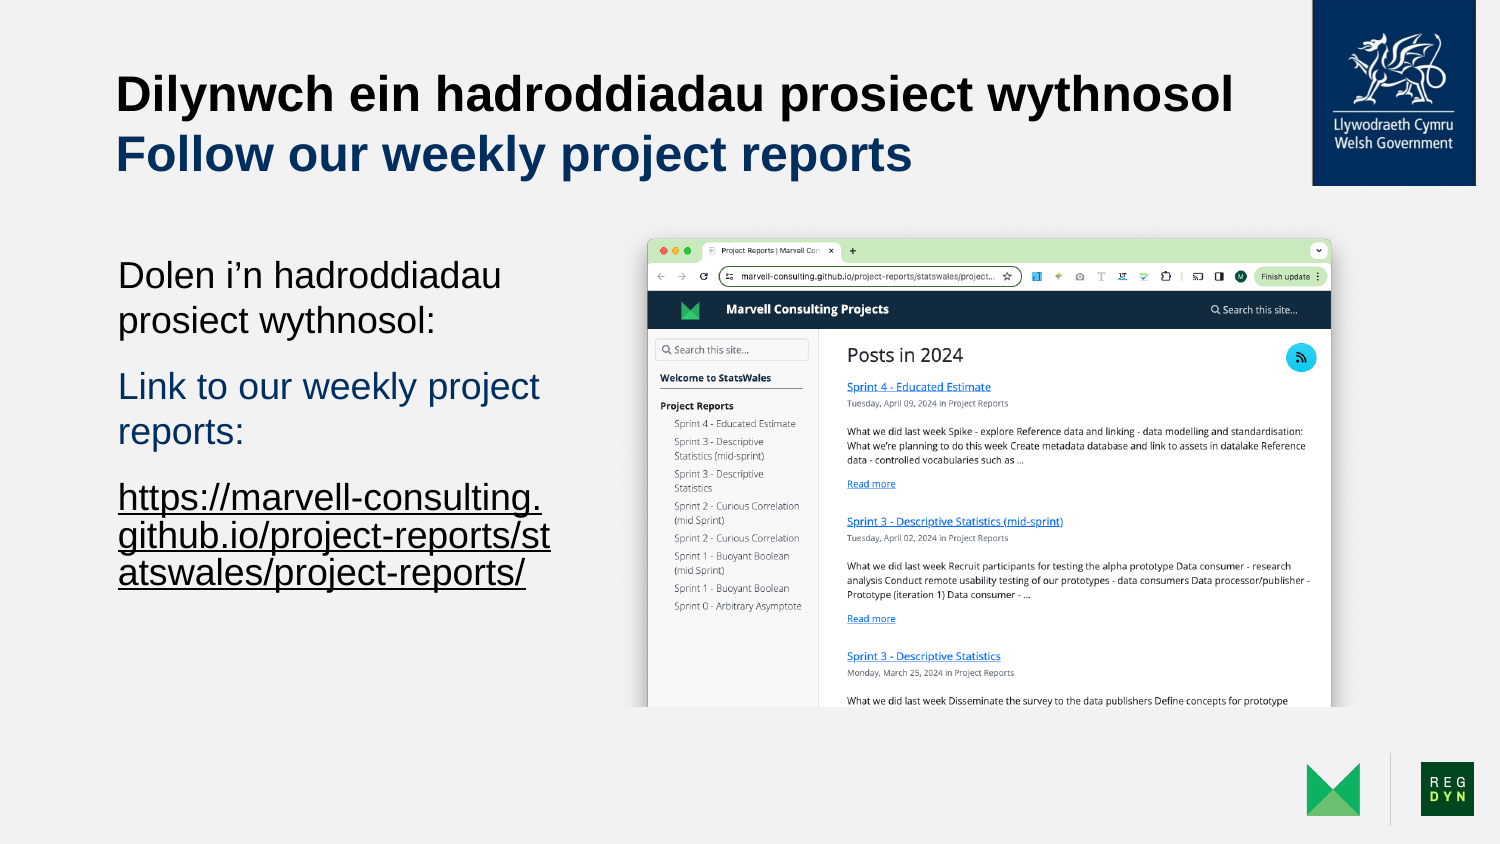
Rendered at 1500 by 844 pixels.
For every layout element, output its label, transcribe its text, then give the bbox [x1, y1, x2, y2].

title Dolen i’n hadroddiadau prosiect wythnosol: Link to our weekly project reports: https://marvell-consulting.github.io/project-reports/statswales/project-reports/ [117, 251, 561, 844]
title Dilynwch ein hadroddiadau prosiect wythnosol Follow our weekly project reports [115, 61, 1250, 186]
picture [614, 216, 1364, 707]
